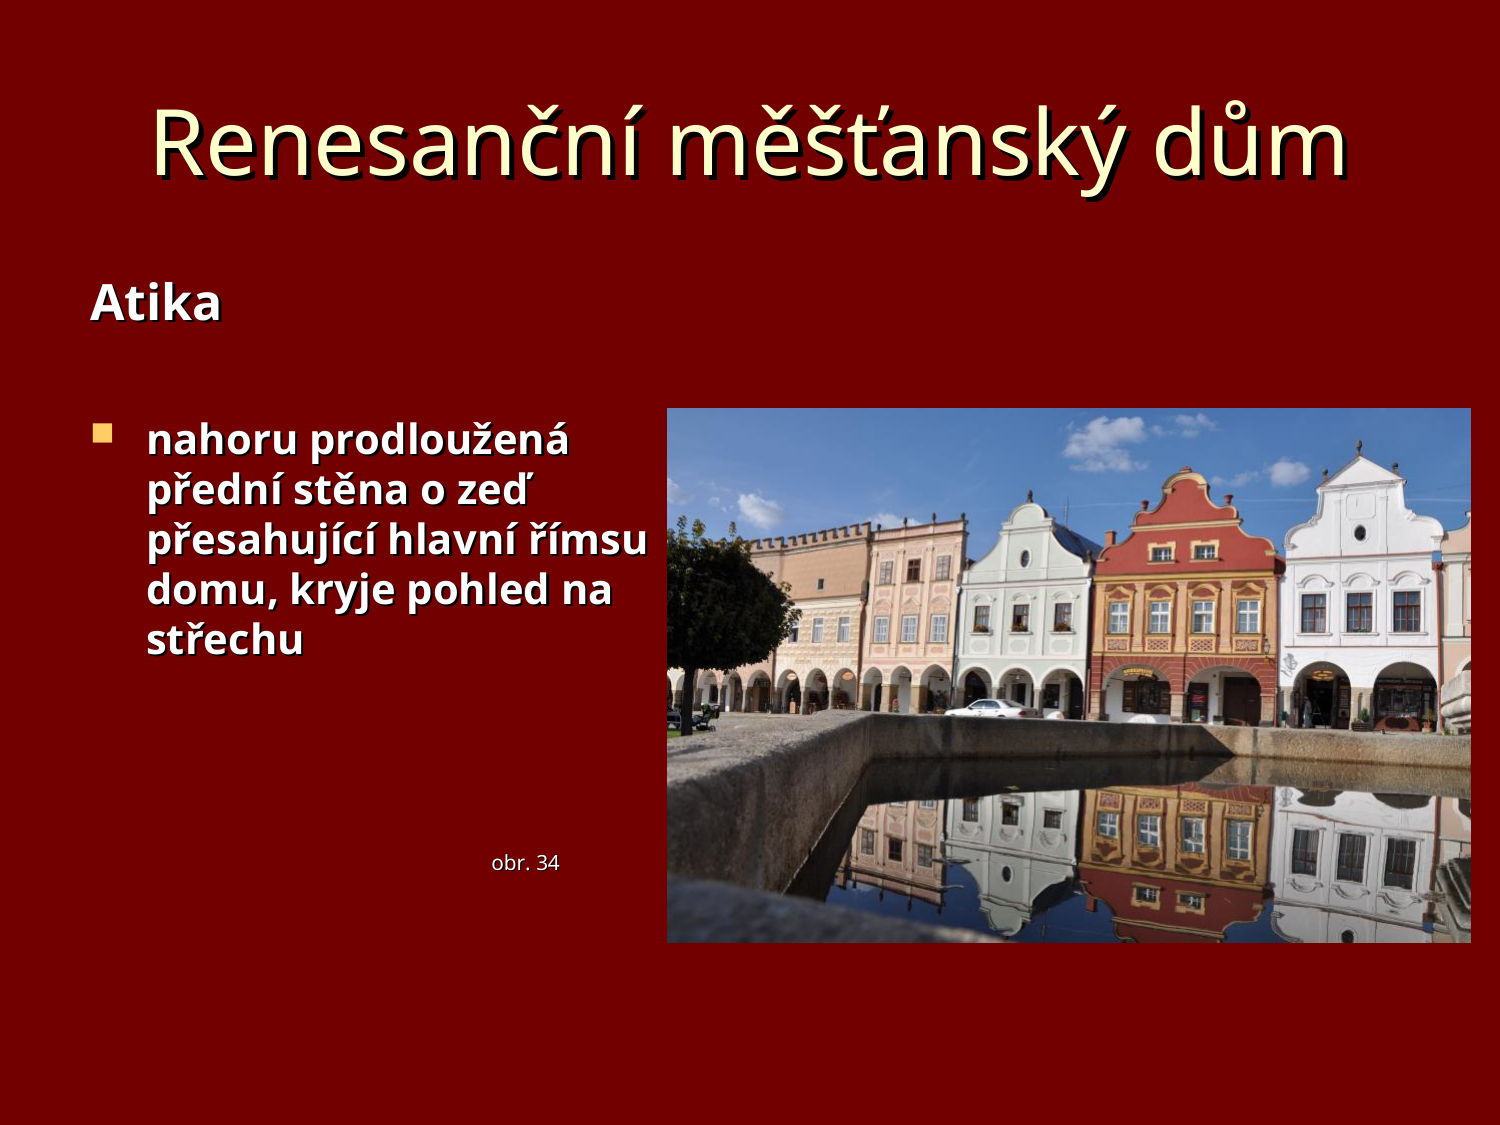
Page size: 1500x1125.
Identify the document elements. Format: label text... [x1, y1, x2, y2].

title Renesanční měšťanský dům [75, 45, 1426, 233]
list Atika nahoru prodloužená přední stěna o zeď přesahující hlavní římsu domu, kryje pohled na střechu obr. 34 [74, 262, 691, 1027]
text_box [667, 408, 1471, 943]
